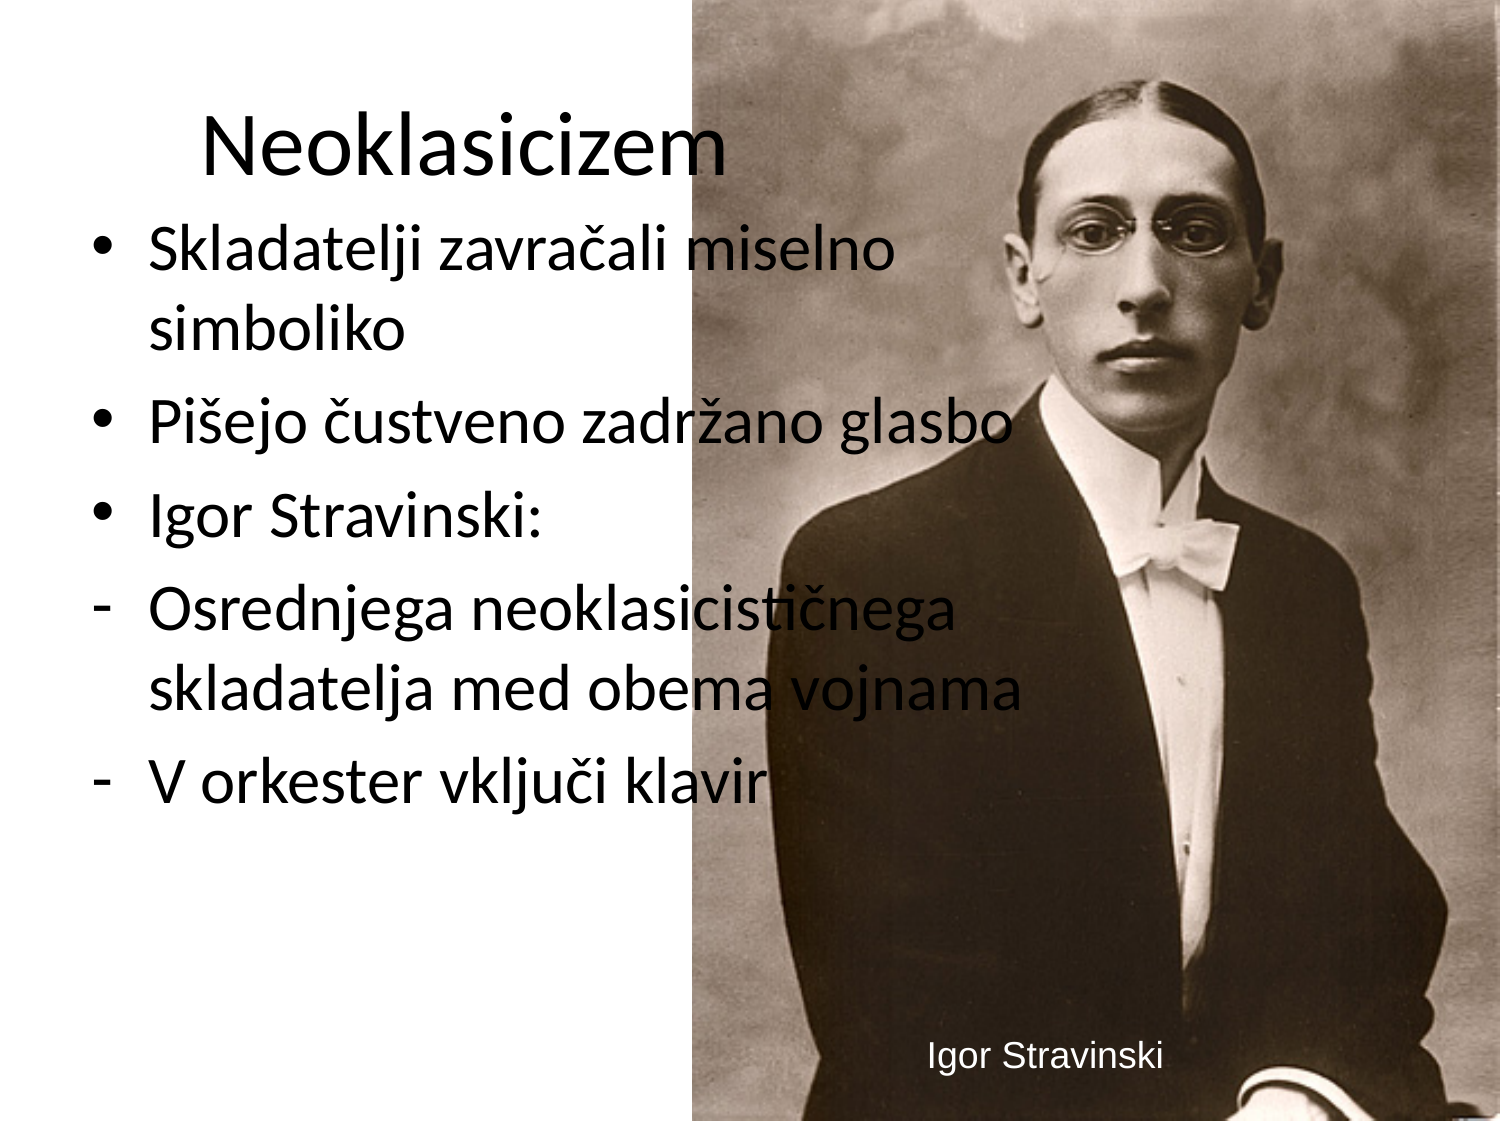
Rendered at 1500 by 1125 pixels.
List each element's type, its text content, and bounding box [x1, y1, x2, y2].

text_box Igor Stravinski [911, 1023, 1179, 1084]
list Skladatelji zavračali miselno simboliko Pišejo čustveno zadržano glasbo Igor Stravinski: Osrednjega neoklasicističnega skladatelja med obema vojnama V orkester vključi klavir [76, 196, 1102, 1106]
picture [692, 0, 1500, 1122]
title Neoklasicizem [75, 45, 857, 233]
